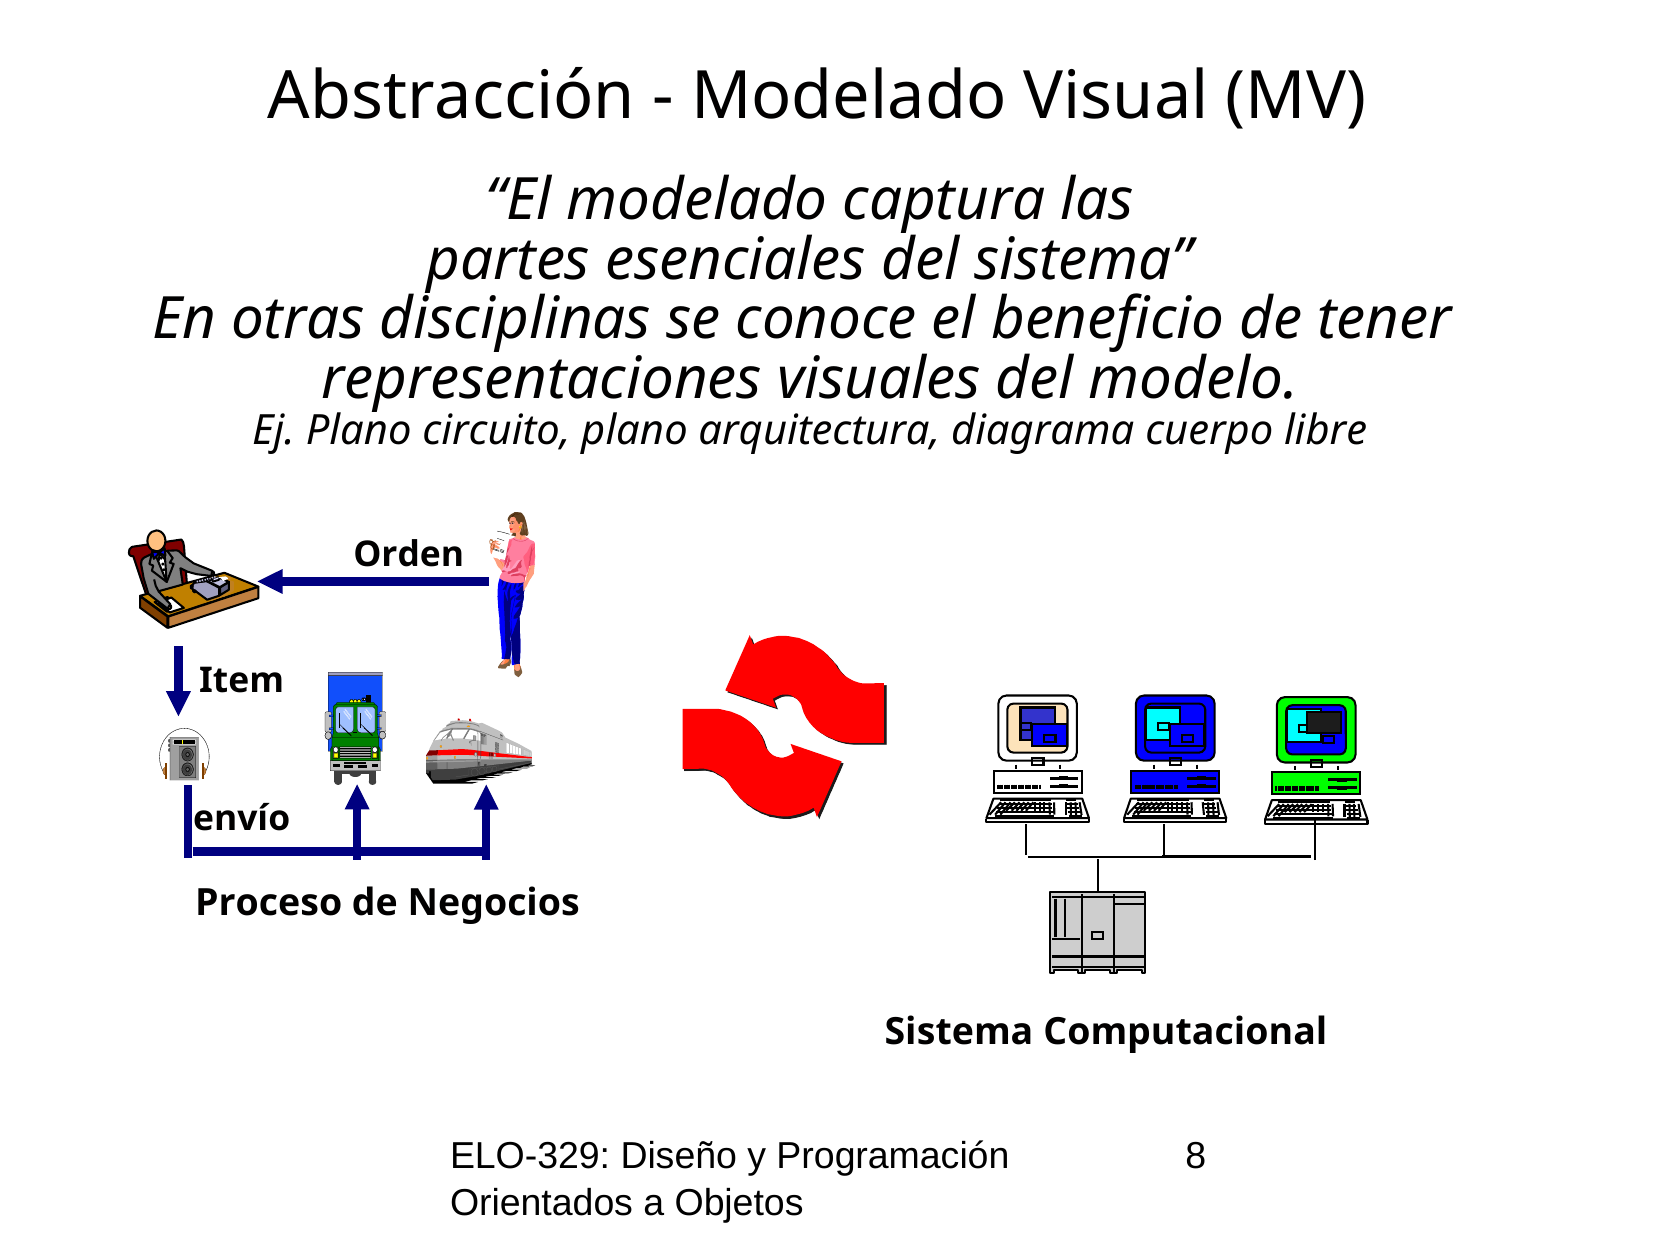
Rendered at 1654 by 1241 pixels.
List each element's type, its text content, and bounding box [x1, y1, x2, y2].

text_box [128, 530, 259, 628]
text_box “El modelado captura las partes esenciales del sistema” En otras disciplinas se conoce el beneficio de tener representaciones visuales del modelo. Ej. Plano circuito, plano arquitectura, diagrama cuerpo libre [137, 156, 1483, 461]
text_box [1276, 697, 1356, 763]
text_box Item [186, 651, 298, 707]
picture [426, 718, 543, 791]
text_box [1272, 772, 1360, 795]
text_box [1131, 771, 1220, 793]
text_box [1135, 695, 1215, 761]
text_box [993, 771, 1082, 793]
text_box [682, 708, 842, 818]
text_box [1050, 892, 1146, 973]
picture [159, 728, 217, 788]
text_box Proceso de Negocios [180, 872, 596, 931]
picture [489, 512, 543, 685]
text_box [998, 695, 1077, 761]
text_box envío [192, 790, 304, 845]
text_box envío [180, 790, 184, 845]
picture [324, 671, 393, 792]
title Abstracción - Modelado Visual (MV) [82, 43, 1571, 144]
text_box Sistema Computacional [869, 1001, 1343, 1060]
text_box [725, 635, 884, 743]
text_box Orden [340, 525, 478, 577]
